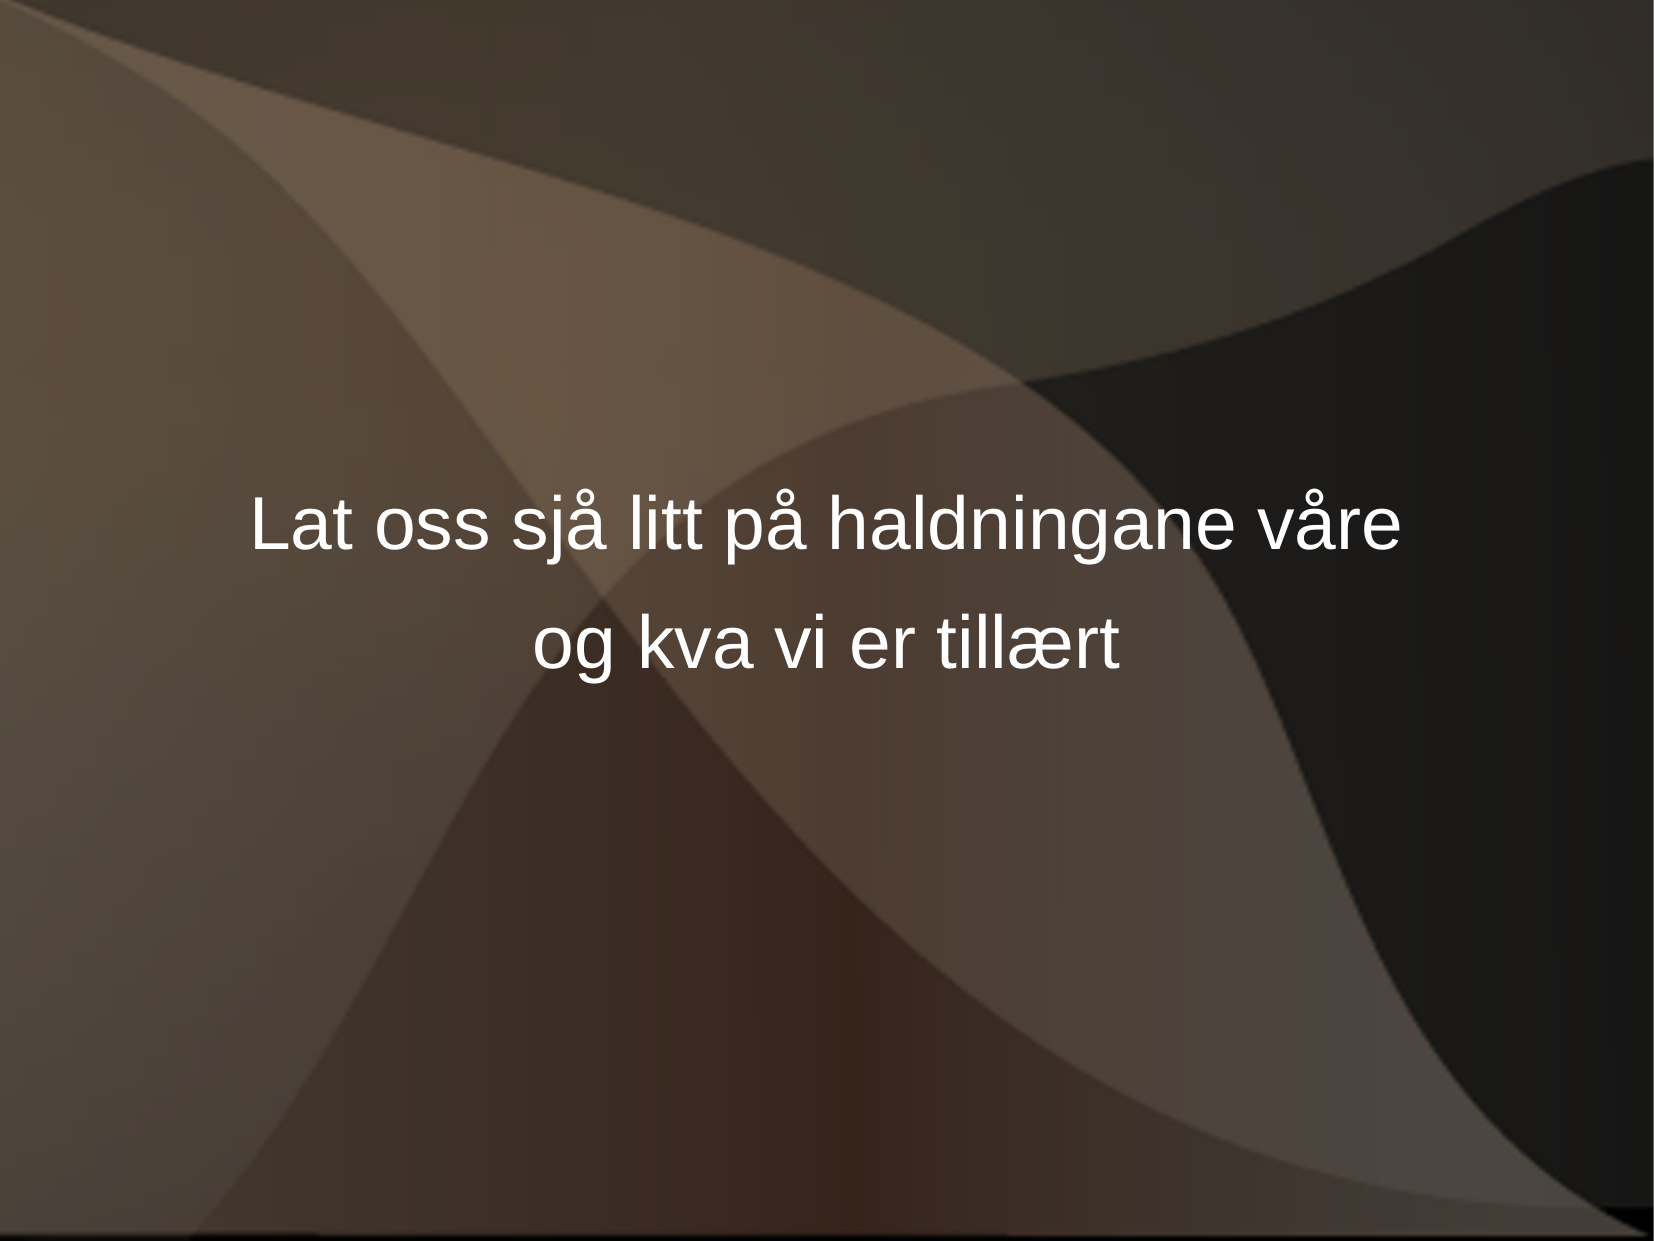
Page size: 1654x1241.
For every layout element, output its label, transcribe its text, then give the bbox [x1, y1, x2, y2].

subtitle Lat oss sjå litt på haldningane våre og kva vi er tillært [82, 49, 1571, 1109]
